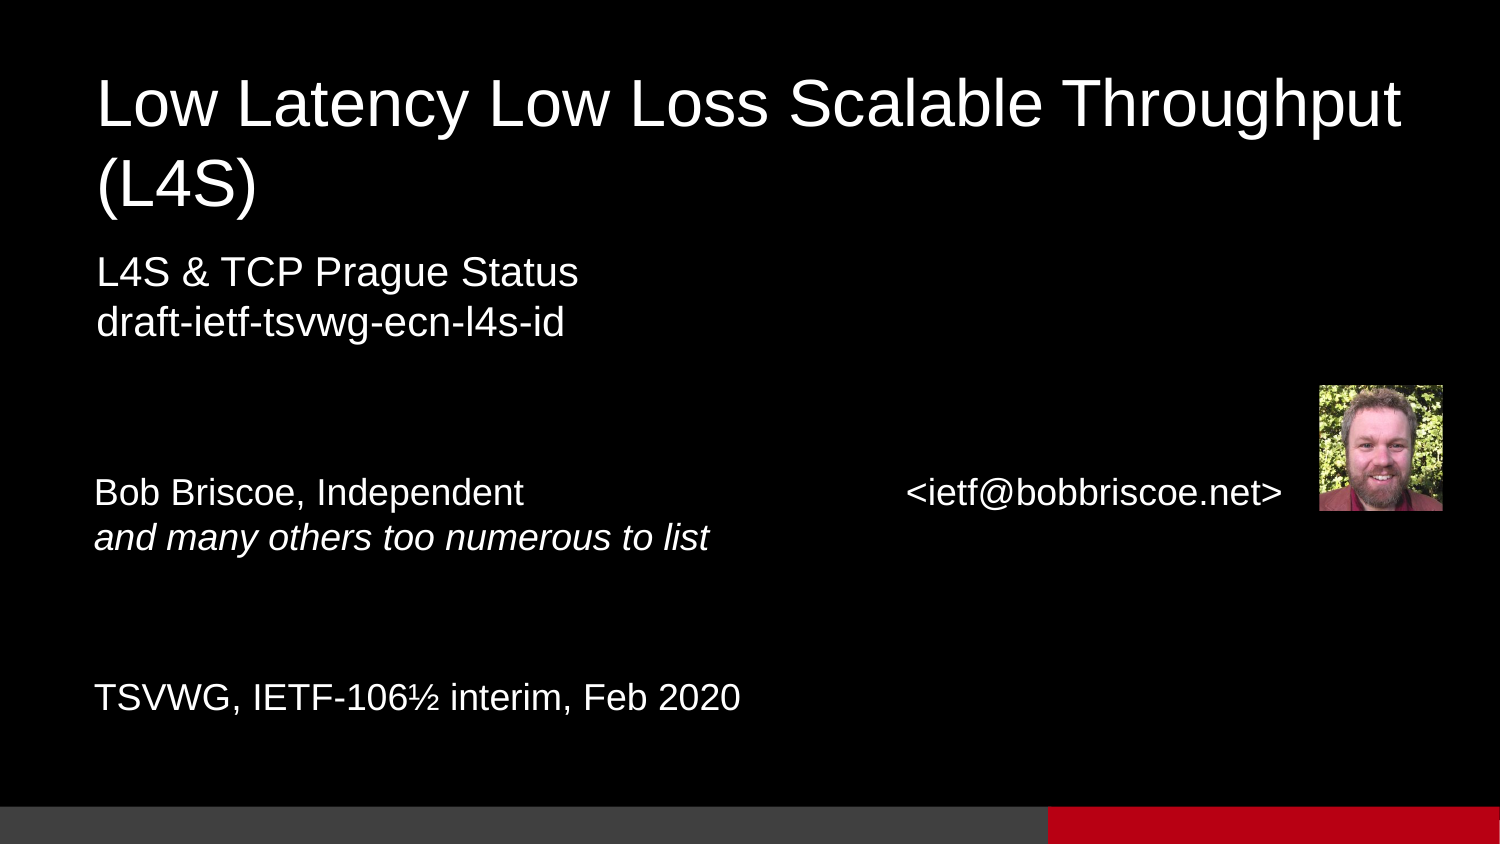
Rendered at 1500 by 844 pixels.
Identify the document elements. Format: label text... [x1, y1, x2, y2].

text_box Bob Briscoe, Independent <ietf@bobbriscoe.net> and many others too numerous to list TSVWG, IETF-106½ interim, Feb 2020 [78, 460, 1423, 649]
picture [1319, 385, 1443, 511]
text_box Low Latency Low Loss Scalable Throughput (L4S) L4S & TCP Prague Status draft-ietf-tsvwg-ecn-l4s-id [81, 52, 1453, 233]
